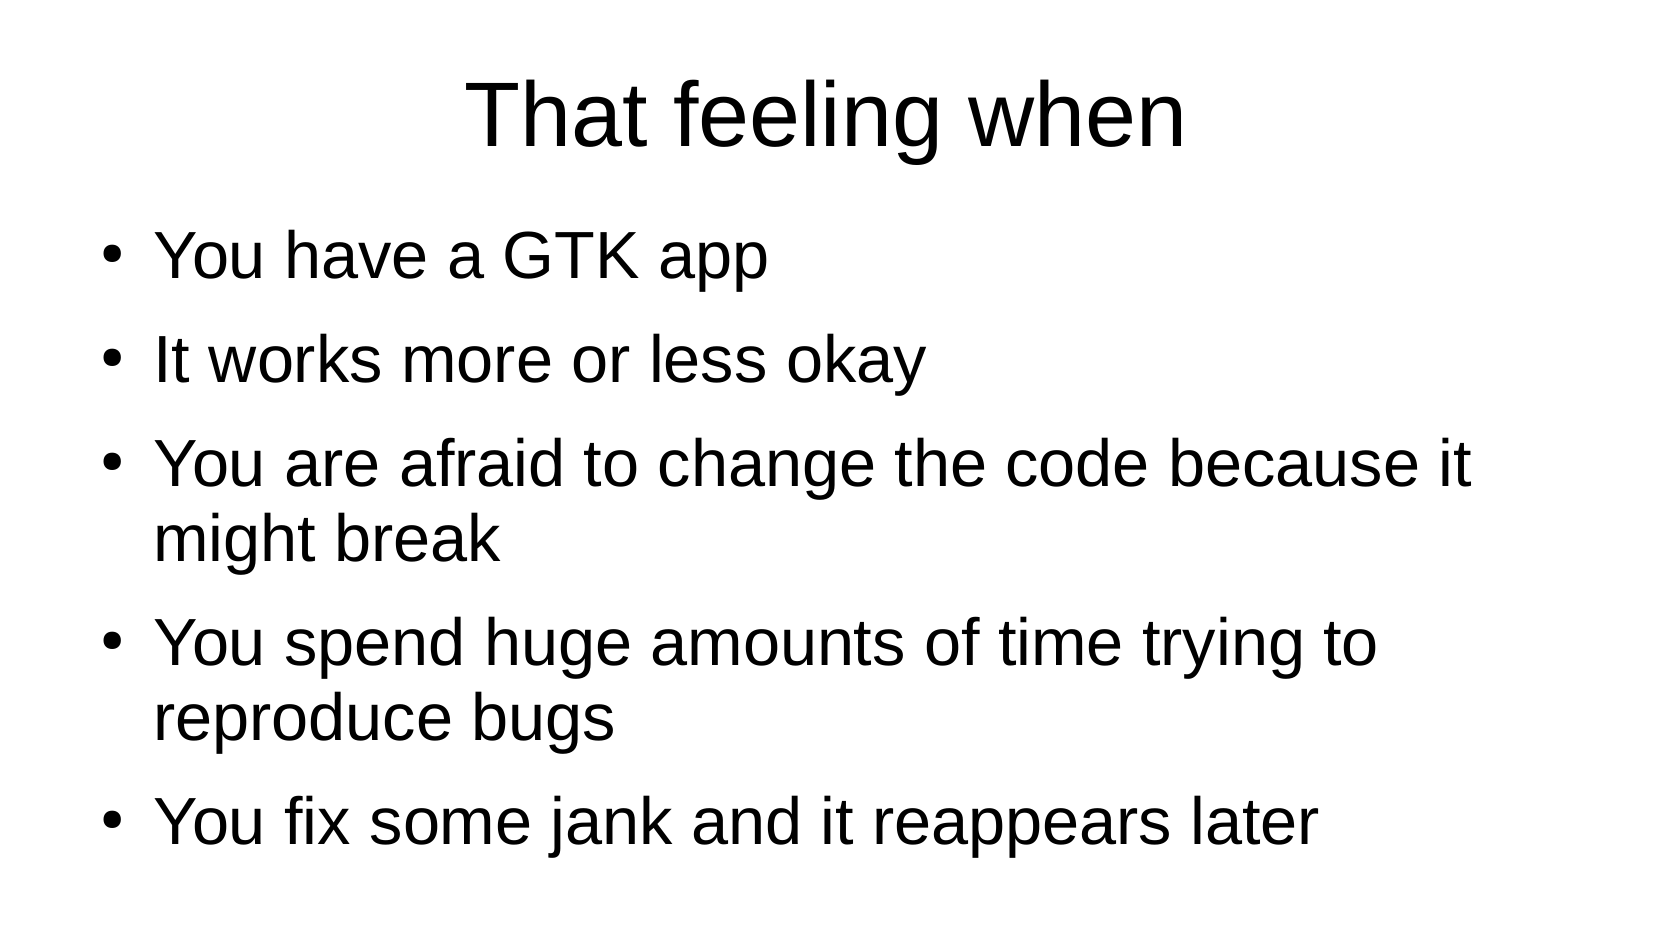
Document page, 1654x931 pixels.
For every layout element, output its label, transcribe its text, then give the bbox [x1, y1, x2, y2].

title That feeling when [82, 37, 1571, 193]
list You have a GTK app It works more or less okay You are afraid to change the code because it might break You spend huge amounts of time trying to reproduce bugs You fix some jank and it reappears later [82, 217, 1571, 888]
